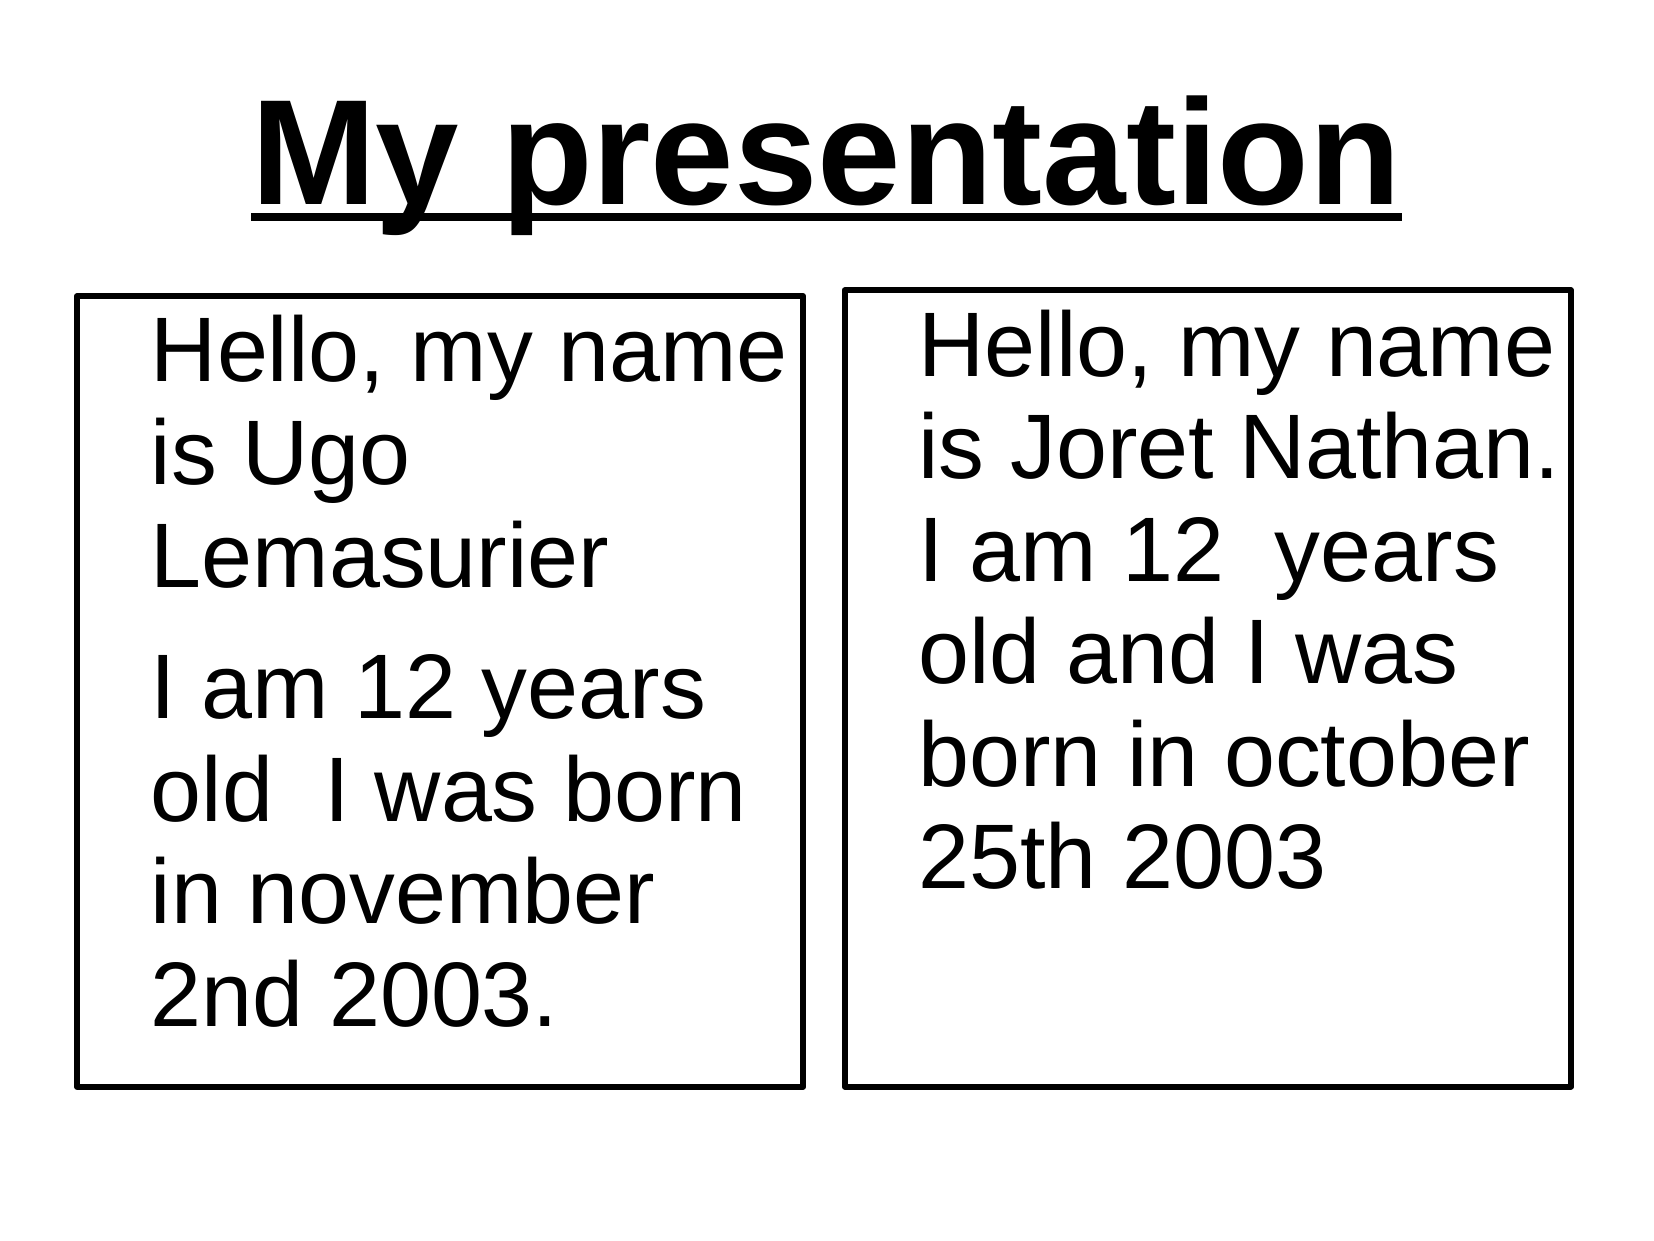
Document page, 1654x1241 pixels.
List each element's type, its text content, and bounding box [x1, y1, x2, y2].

title My presentation [82, 49, 1571, 257]
list Hello, my name is Ugo Lemasurier I am 12 years old I was born in november 2nd 2003. [77, 296, 804, 1087]
list Hello, my name is Joret Nathan. I am 12 years old and I was born in october 25th 2003 [844, 290, 1571, 1087]
